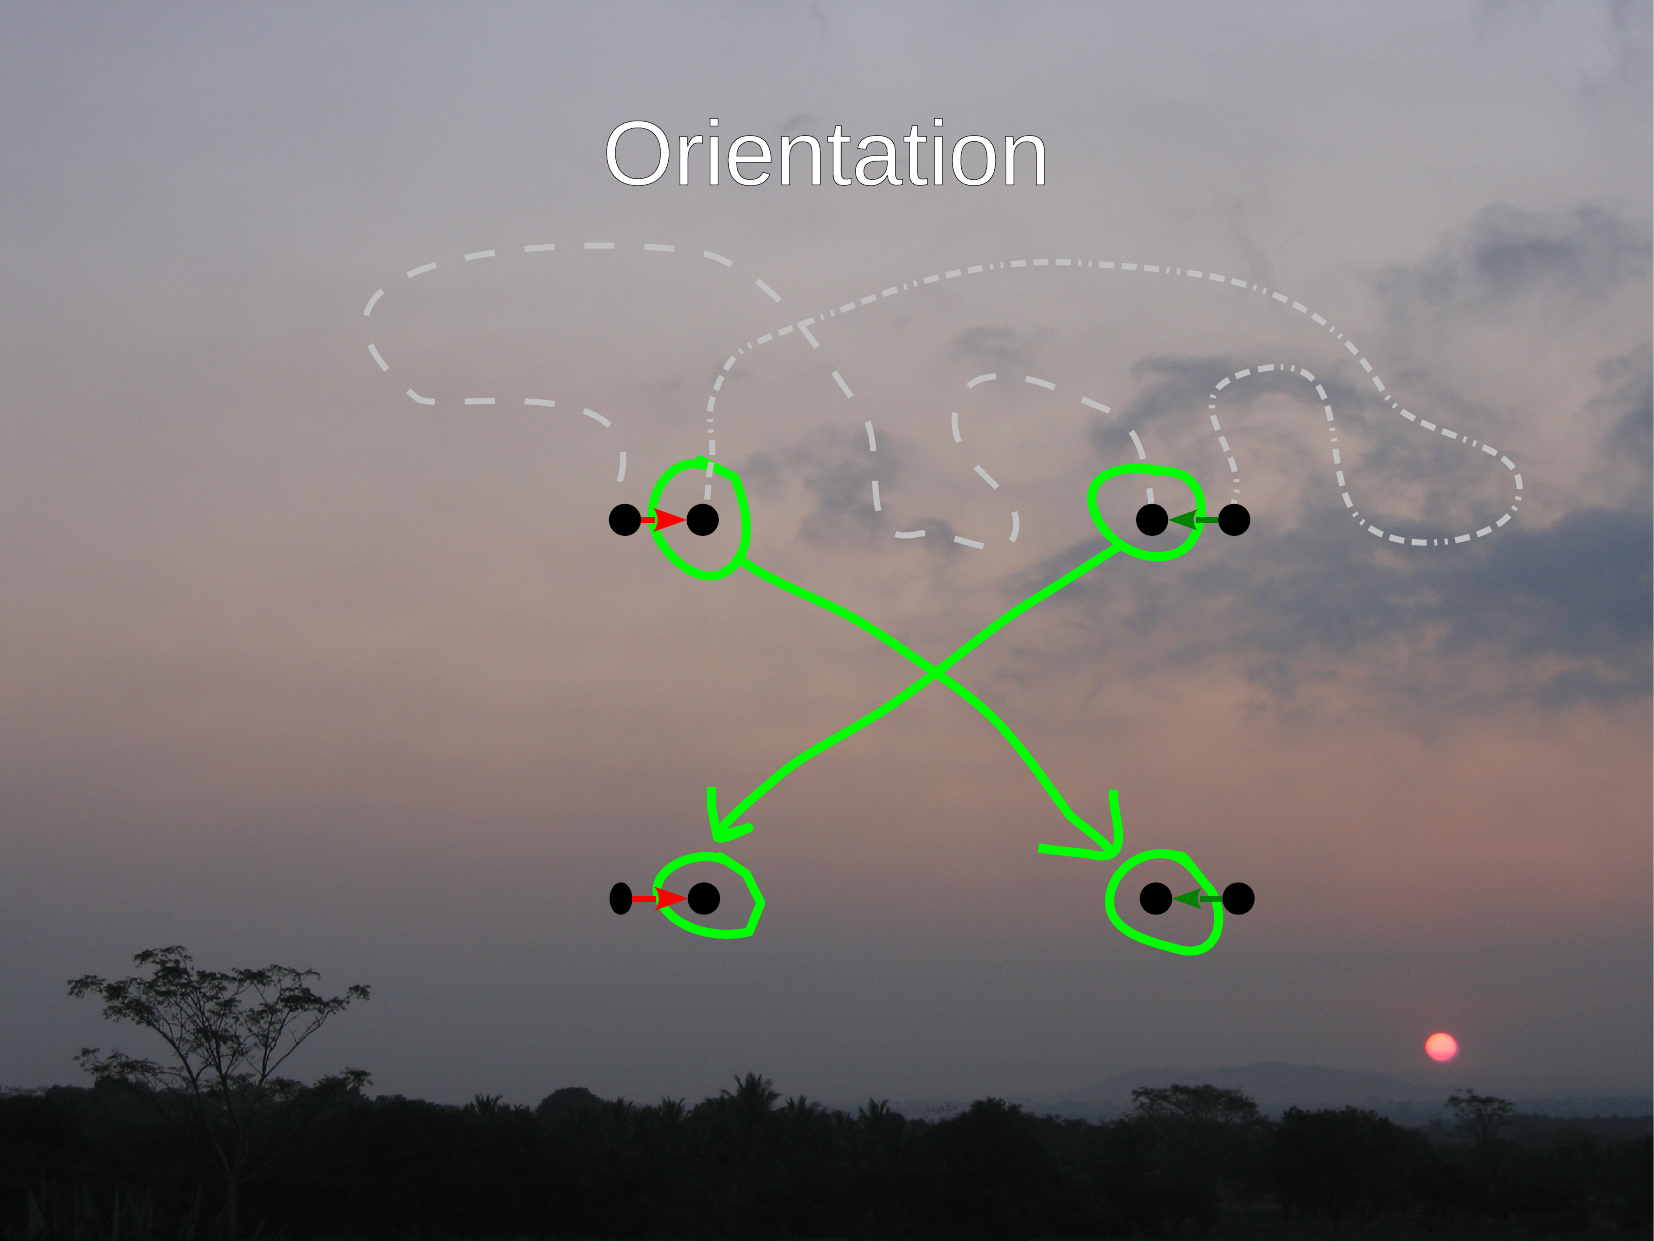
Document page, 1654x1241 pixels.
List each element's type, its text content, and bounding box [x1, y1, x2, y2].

text_box [686, 503, 719, 536]
title Orientation [82, 49, 1571, 257]
text_box [609, 882, 633, 915]
picture [0, 0, 1654, 1241]
text_box [1222, 882, 1255, 915]
text_box [687, 882, 721, 915]
text_box [1139, 882, 1173, 915]
text_box [608, 503, 641, 536]
text_box [1218, 503, 1251, 536]
text_box [1136, 503, 1169, 536]
